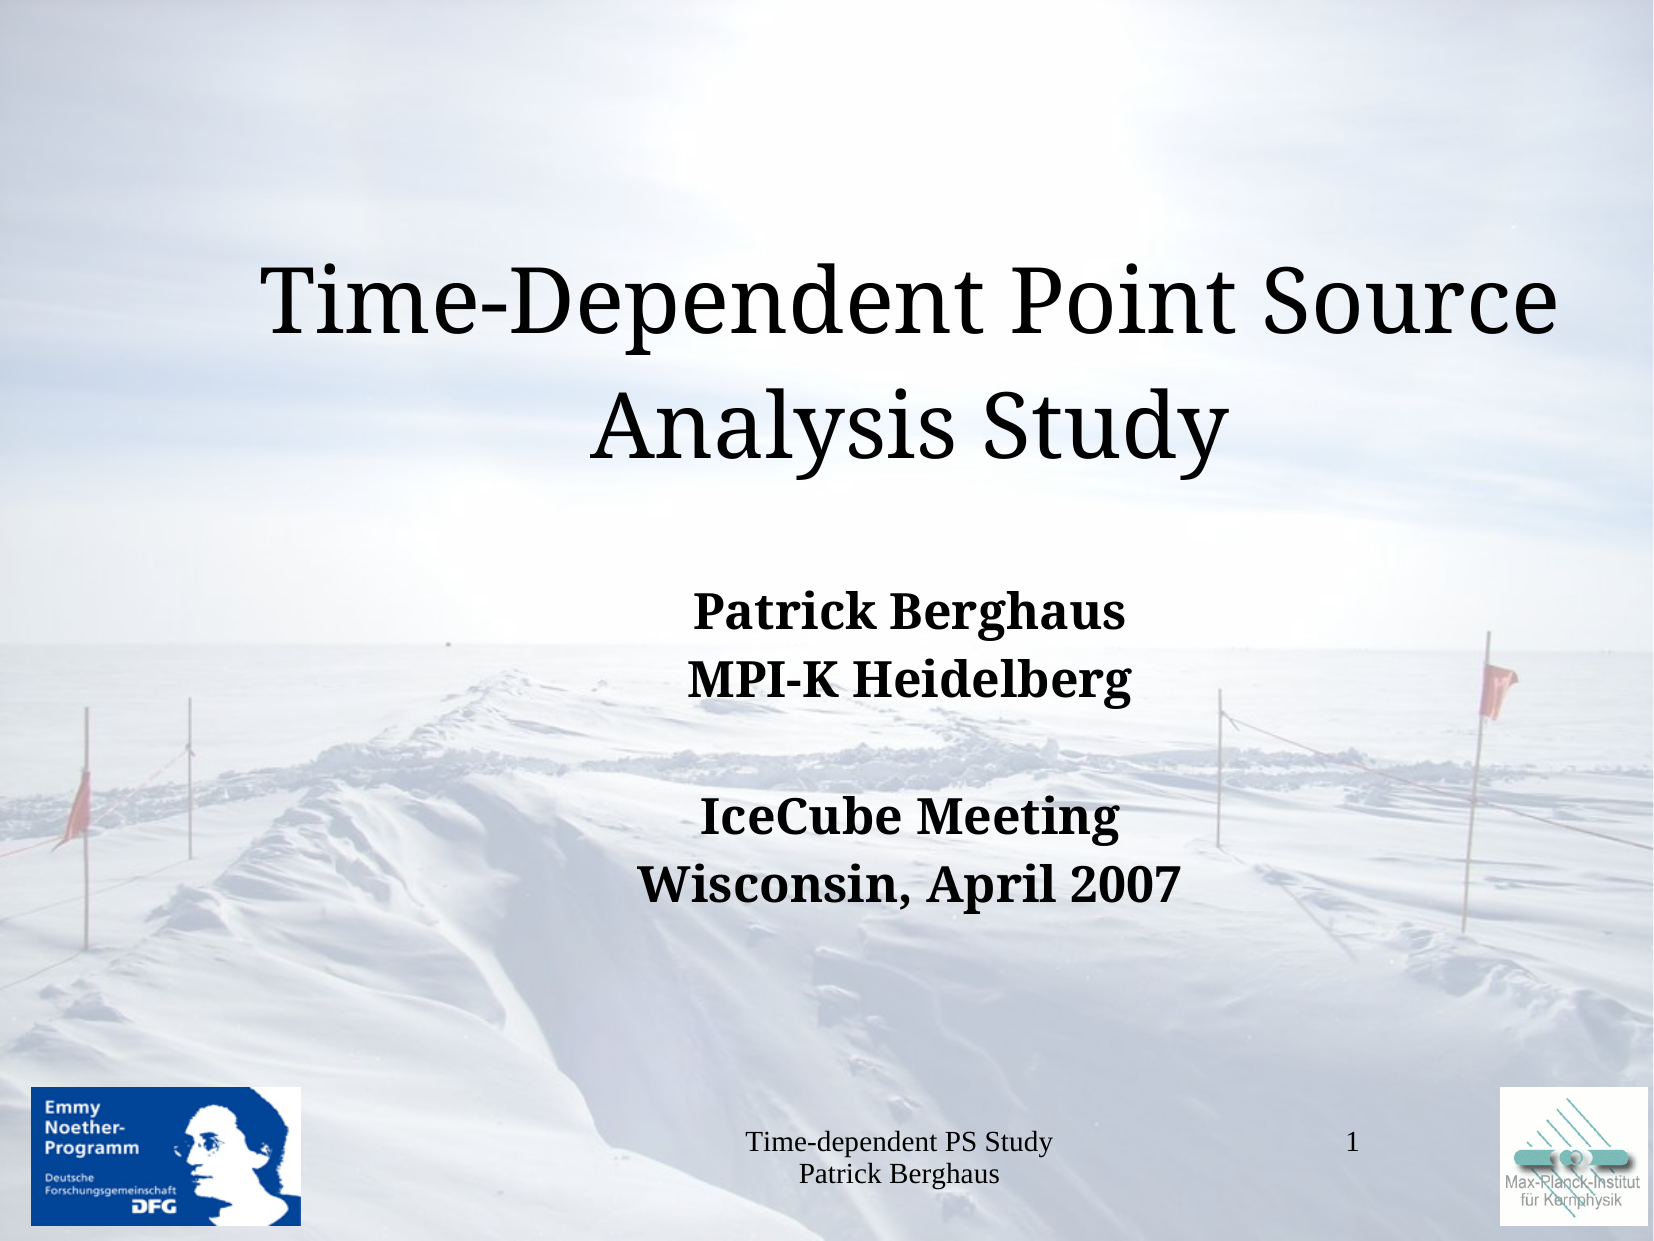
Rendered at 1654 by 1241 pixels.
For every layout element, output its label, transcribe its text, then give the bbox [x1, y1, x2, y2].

picture [31, 1087, 301, 1226]
picture [1500, 1087, 1648, 1226]
text_box Time-Dependent Point Source Analysis Study Patrick Berghaus MPI-K Heidelberg IceCube Meeting Wisconsin, April 2007 [244, 227, 1501, 976]
